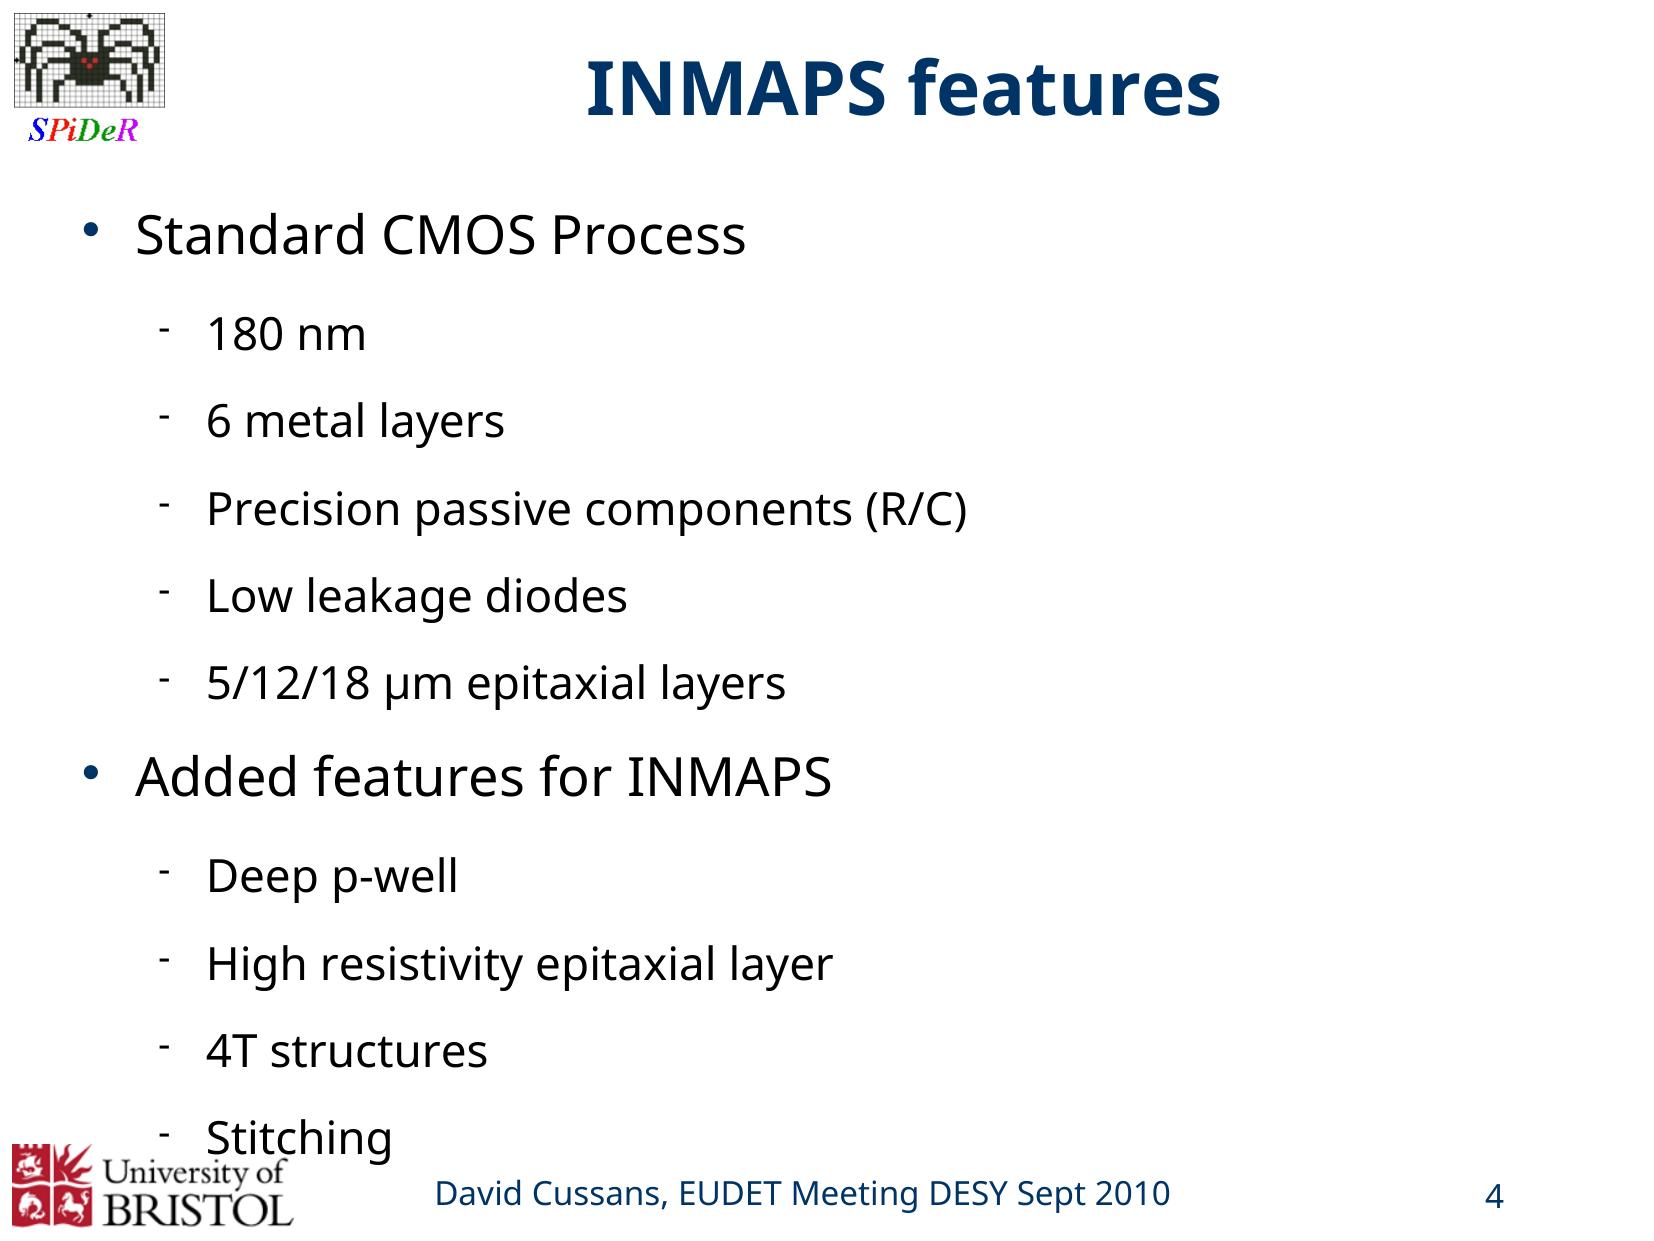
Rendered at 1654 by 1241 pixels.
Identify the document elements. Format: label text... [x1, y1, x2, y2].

title INMAPS features [243, 7, 1568, 164]
picture [12, 1144, 294, 1228]
list Standard CMOS Process 180 nm 6 metal layers Precision passive components (R/C) Low leakage diodes 5/12/18 µm epitaxial layers Added features for INMAPS Deep p-well High resistivity epitaxial layer 4T structures Stitching [64, 194, 1571, 1121]
picture [282, 1144, 294, 1151]
picture [14, 13, 165, 156]
